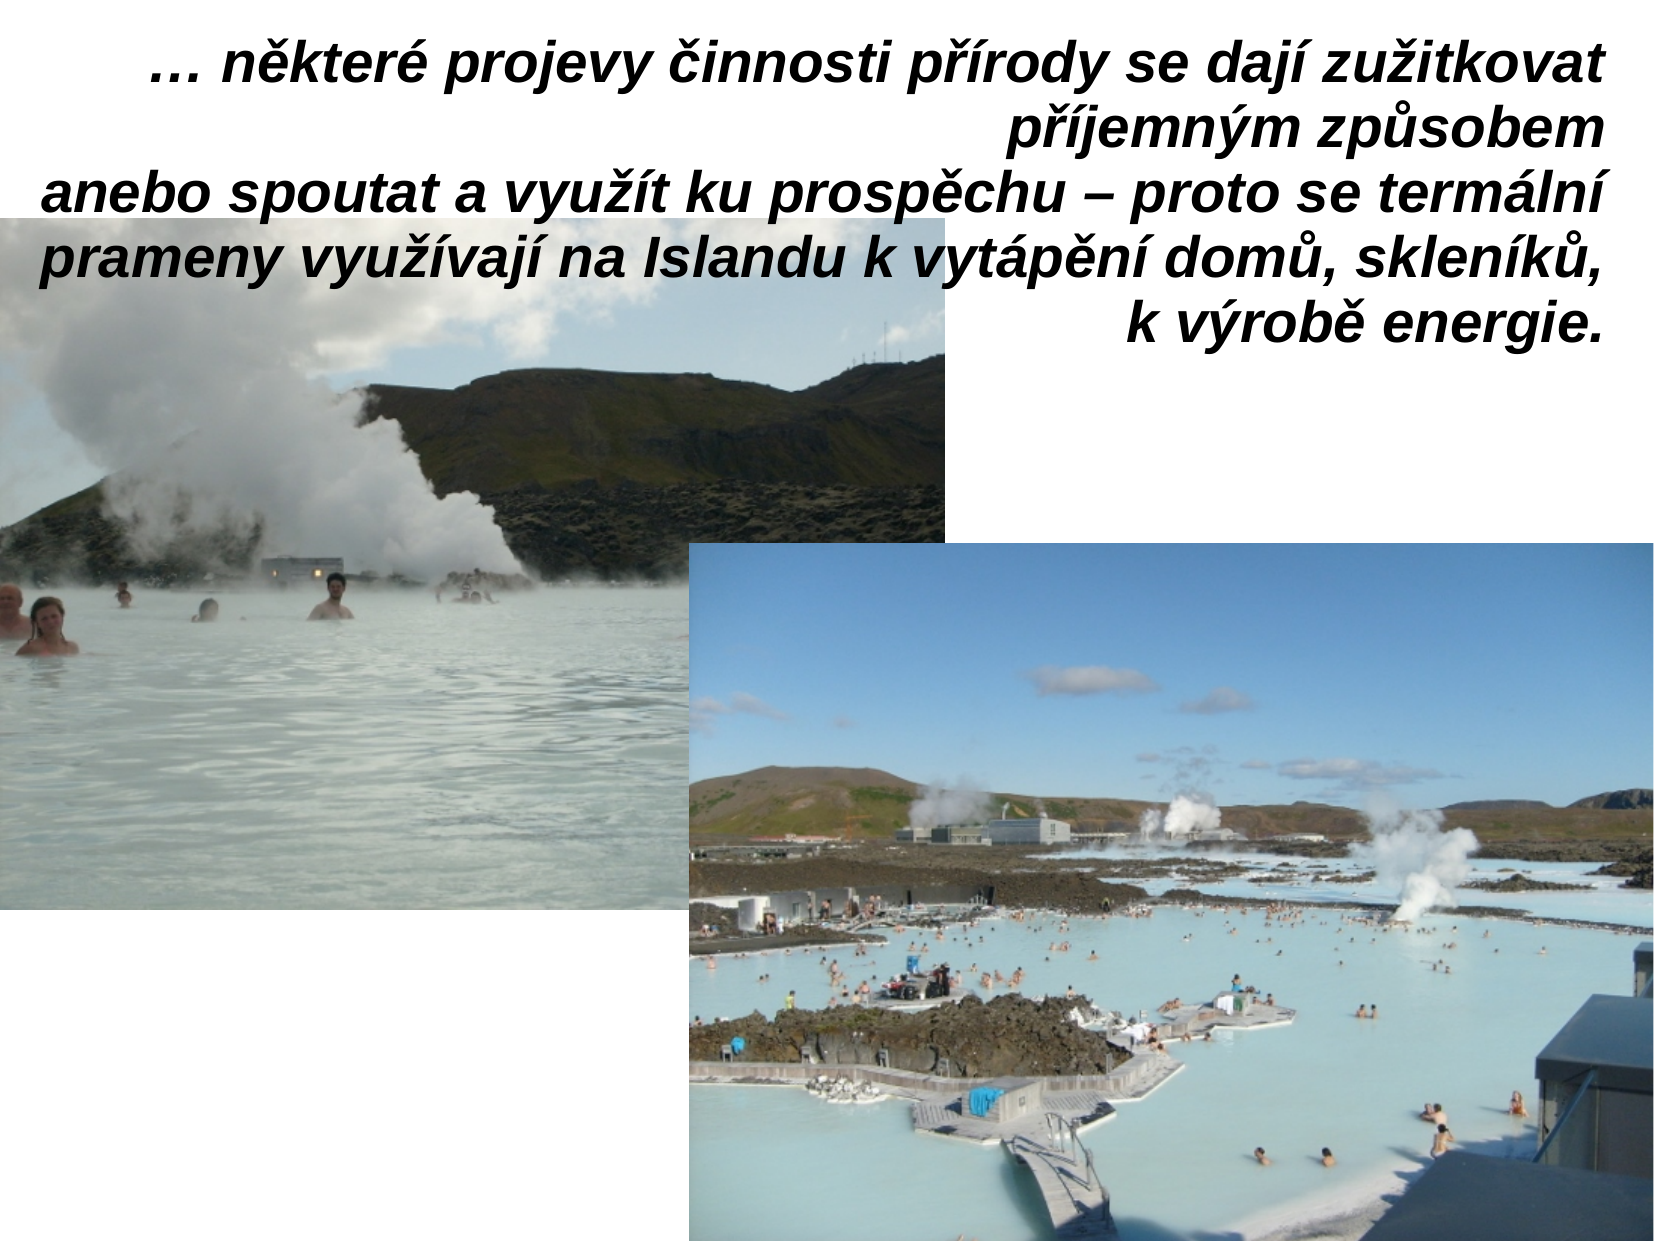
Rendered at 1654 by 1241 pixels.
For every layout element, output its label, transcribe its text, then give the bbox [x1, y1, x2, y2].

title … některé projevy činnosti přírody se dají zužitkovat příjemným způsobem anebo spoutat a využít ku prospěchu – proto se termální prameny využívají na Islandu k vytápění domů, skleníků, k výrobě energie. [23, 26, 1607, 358]
picture [0, 218, 1654, 1241]
